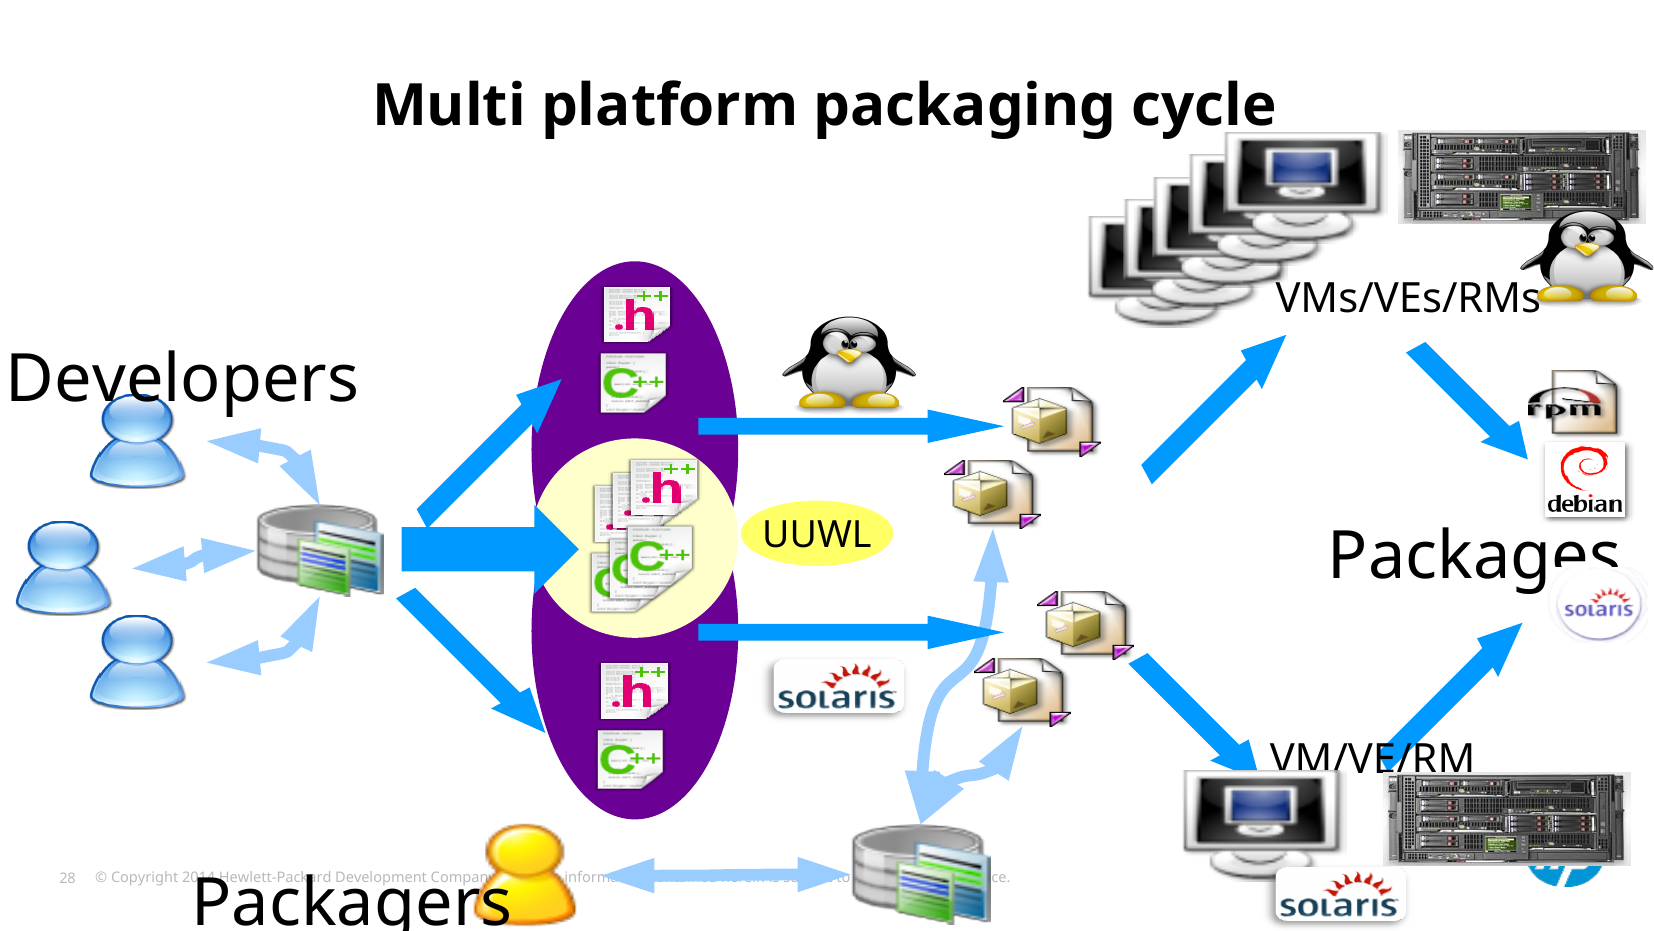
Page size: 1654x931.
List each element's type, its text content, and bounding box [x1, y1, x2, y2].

picture [453, 822, 602, 929]
picture [255, 504, 384, 597]
title Multi platform packaging cycle [372, 44, 1453, 166]
picture [590, 659, 680, 722]
picture [782, 314, 916, 418]
picture [581, 456, 709, 616]
text_box [1128, 653, 1258, 770]
text_box [1141, 334, 1287, 485]
picture [1181, 770, 1631, 931]
picture [1086, 166, 1388, 328]
picture [0, 521, 207, 710]
text_box VM/VE/RM [1269, 728, 1597, 793]
text_box UUWL [740, 500, 894, 566]
picture [850, 824, 991, 925]
picture [1523, 370, 1650, 528]
picture [755, 651, 916, 727]
text_box Packages [1327, 507, 1654, 587]
picture [1003, 387, 1101, 457]
picture [1547, 567, 1648, 643]
text_box VMs/VEs/RMs [1275, 267, 1603, 333]
text_box Packagers [191, 853, 475, 931]
picture [74, 408, 207, 489]
picture [593, 283, 682, 345]
picture [587, 726, 674, 793]
picture [974, 591, 1134, 727]
text_box [1406, 341, 1528, 460]
text_box [1402, 622, 1523, 728]
picture [590, 349, 677, 417]
text_box Developers [5, 329, 333, 408]
text_box [395, 261, 1004, 820]
picture [1398, 130, 1654, 311]
picture [944, 460, 1041, 529]
